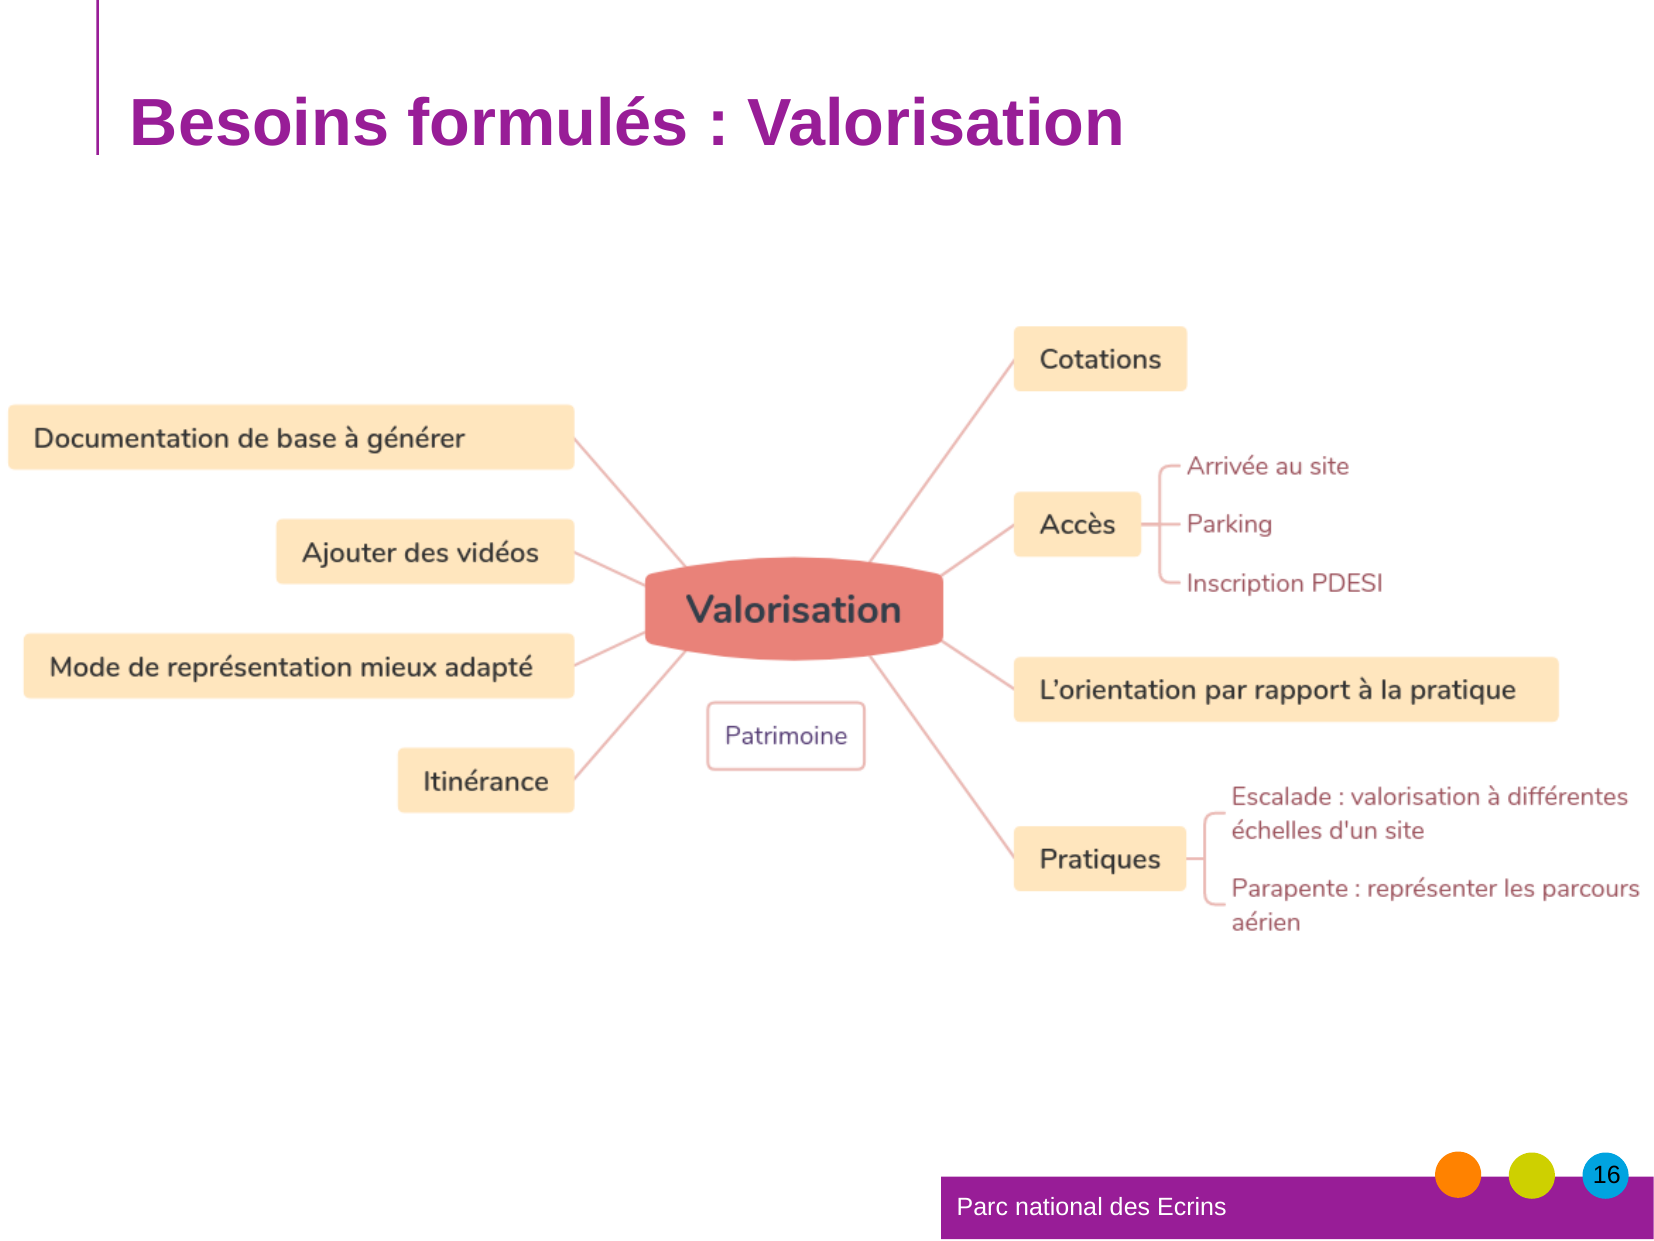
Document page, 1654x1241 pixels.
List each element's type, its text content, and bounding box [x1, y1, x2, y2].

picture [0, 318, 1654, 945]
title Besoins formulés : Valorisation [129, 11, 1619, 160]
